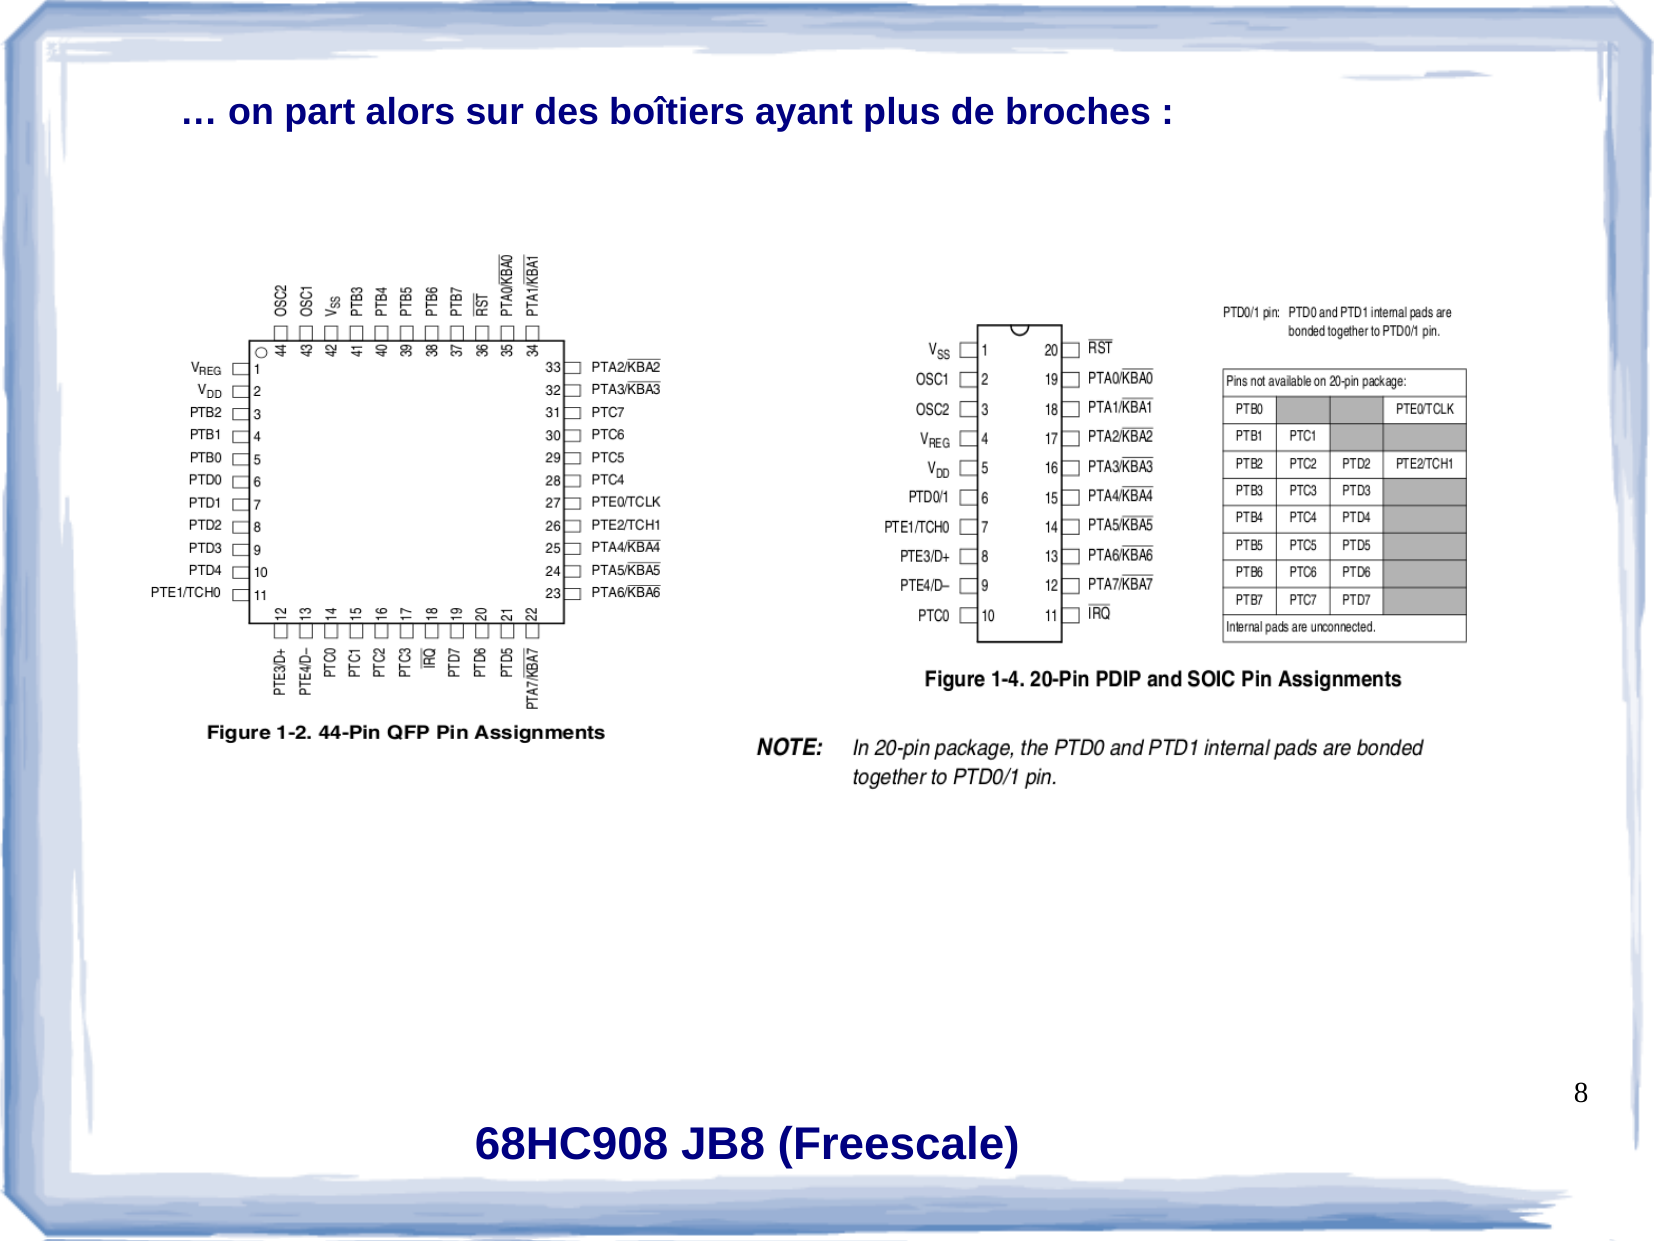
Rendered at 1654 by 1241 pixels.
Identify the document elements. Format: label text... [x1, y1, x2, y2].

text_box 68HC908 JB8 (Freescale) [342, 1110, 1300, 1177]
text_box … on part alors sur des boîtiers ayant plus de broches : [165, 82, 1524, 140]
picture [0, 0, 1654, 1241]
